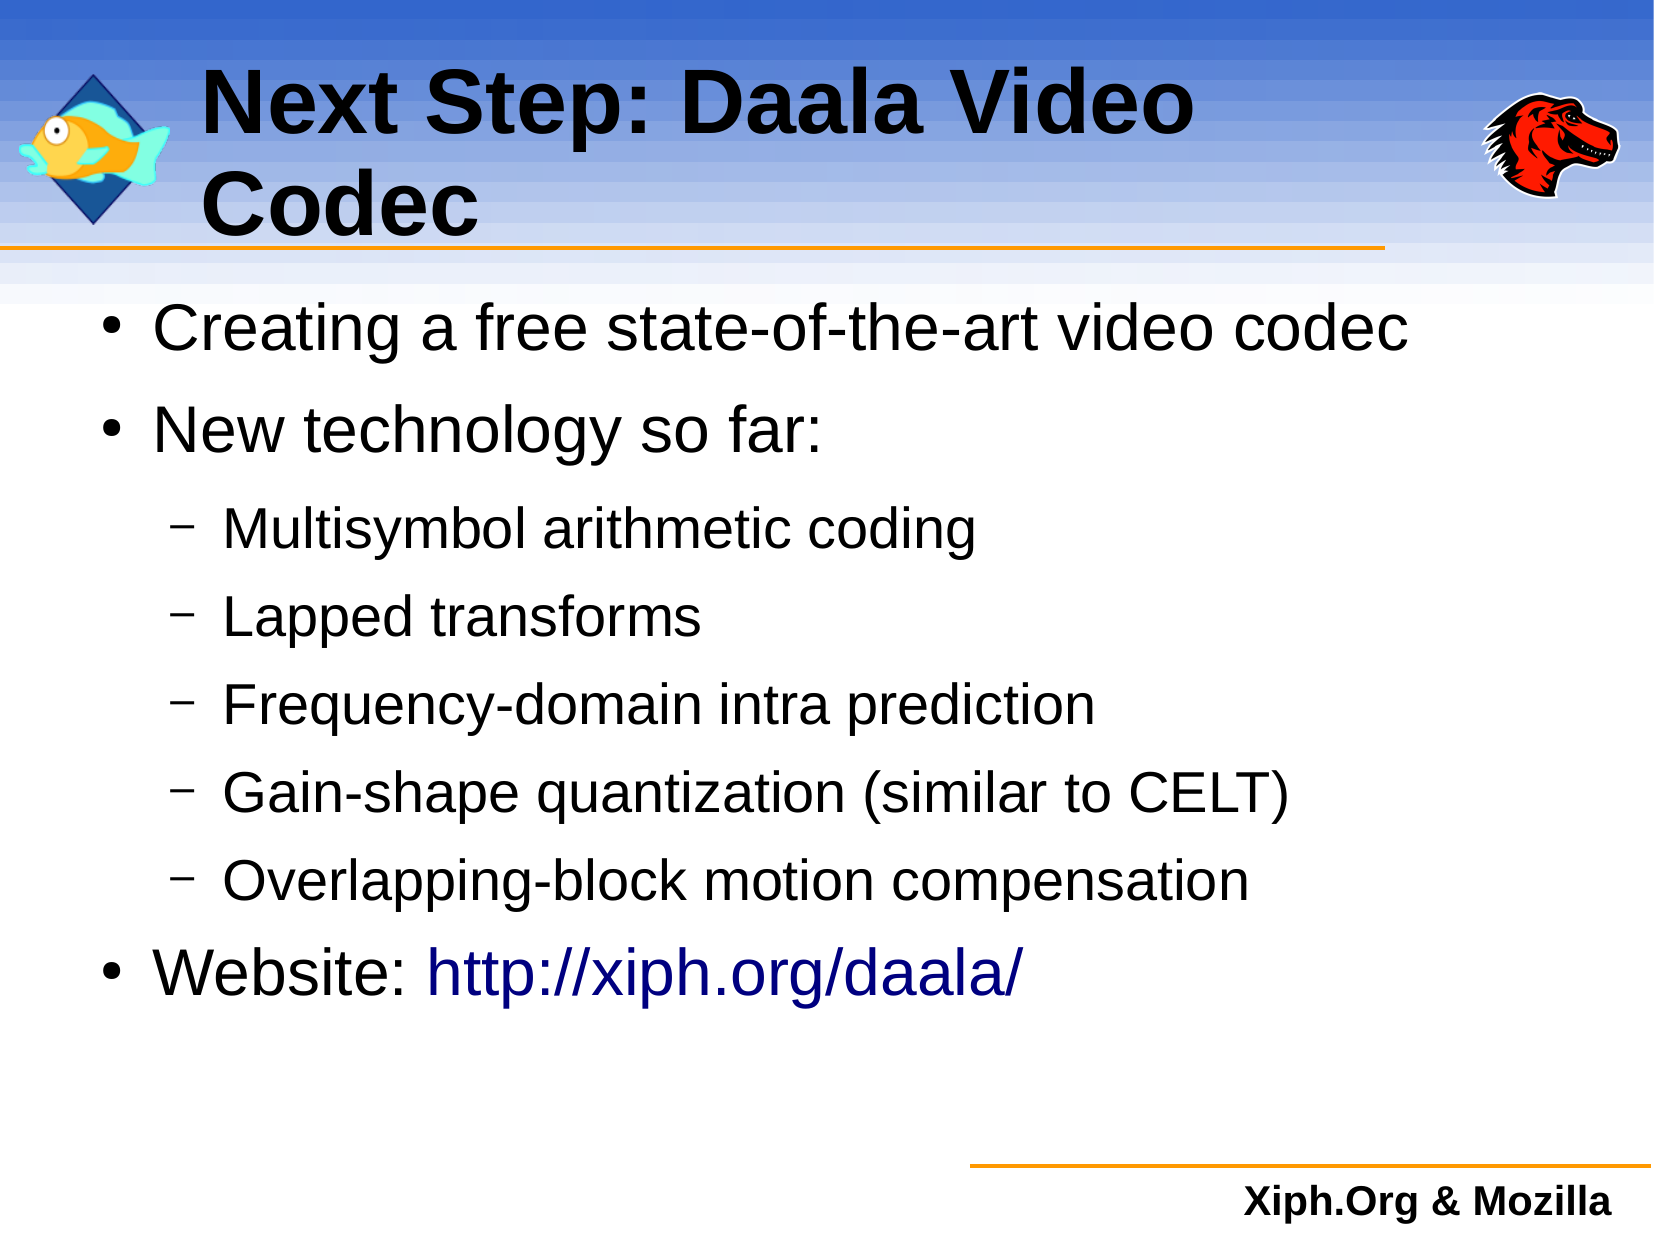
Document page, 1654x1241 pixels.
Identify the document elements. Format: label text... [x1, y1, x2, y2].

picture [0, 0, 1654, 1241]
list Creating a free state-of-the-art video codec New technology so far: Multisymbol arithmetic coding Lapped transforms Frequency-domain intra prediction Gain-shape quantization (similar to CELT) Overlapping-block motion compensation Website: http://xiph.org/daala/ [82, 290, 1538, 1010]
title Next Step: Daala Video Codec [200, 49, 1571, 257]
